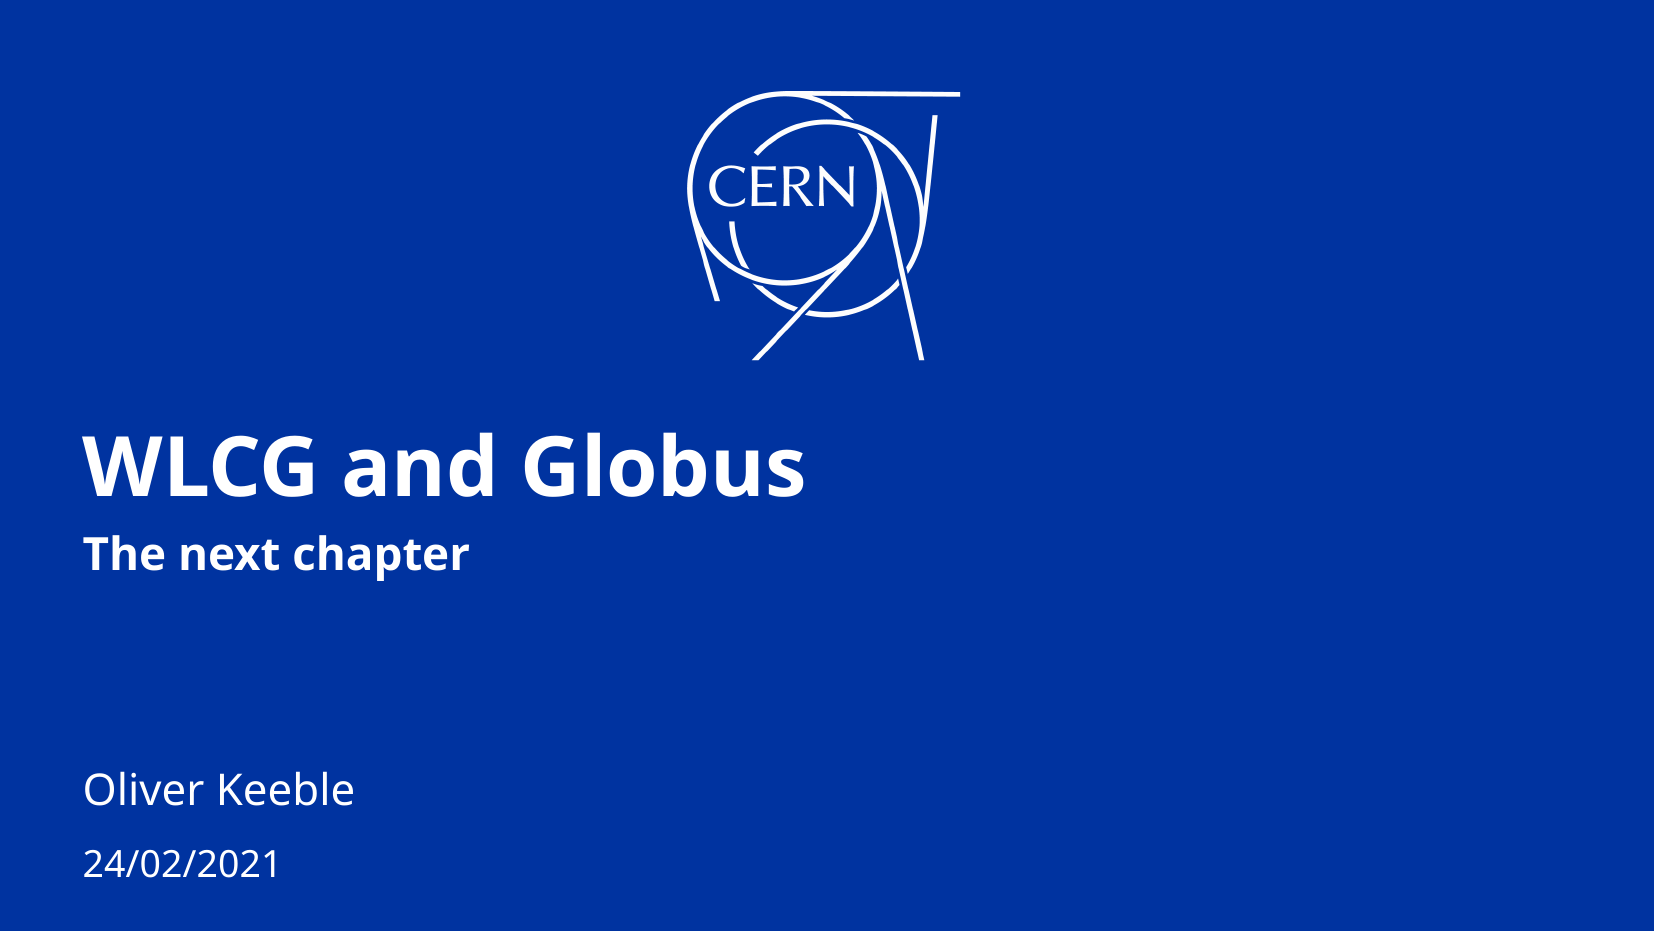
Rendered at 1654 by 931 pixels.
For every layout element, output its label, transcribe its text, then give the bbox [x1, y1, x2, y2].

list Oliver Keeble 24/02/2021 [82, 758, 1571, 898]
title WLCG and Globus The next chapter [82, 407, 1571, 728]
picture [679, 82, 971, 372]
